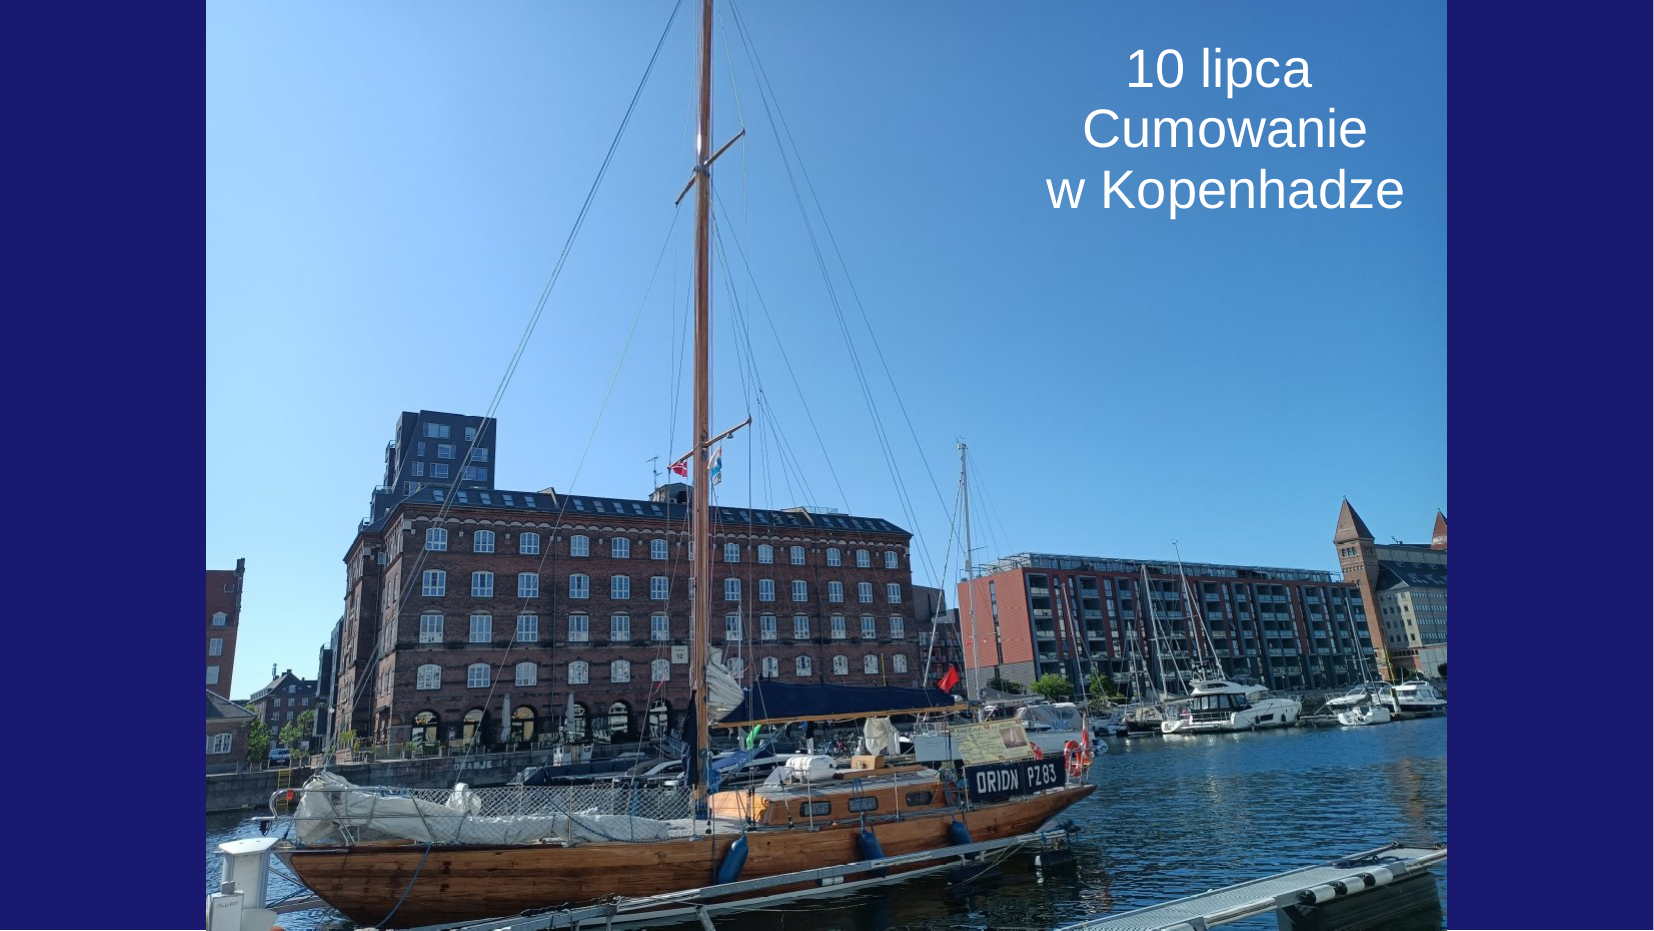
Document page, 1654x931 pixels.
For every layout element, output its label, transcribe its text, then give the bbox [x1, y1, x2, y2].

picture [206, 0, 1447, 931]
text_box 10 lipca Cumowanie w Kopenhadze [1003, 0, 1449, 228]
